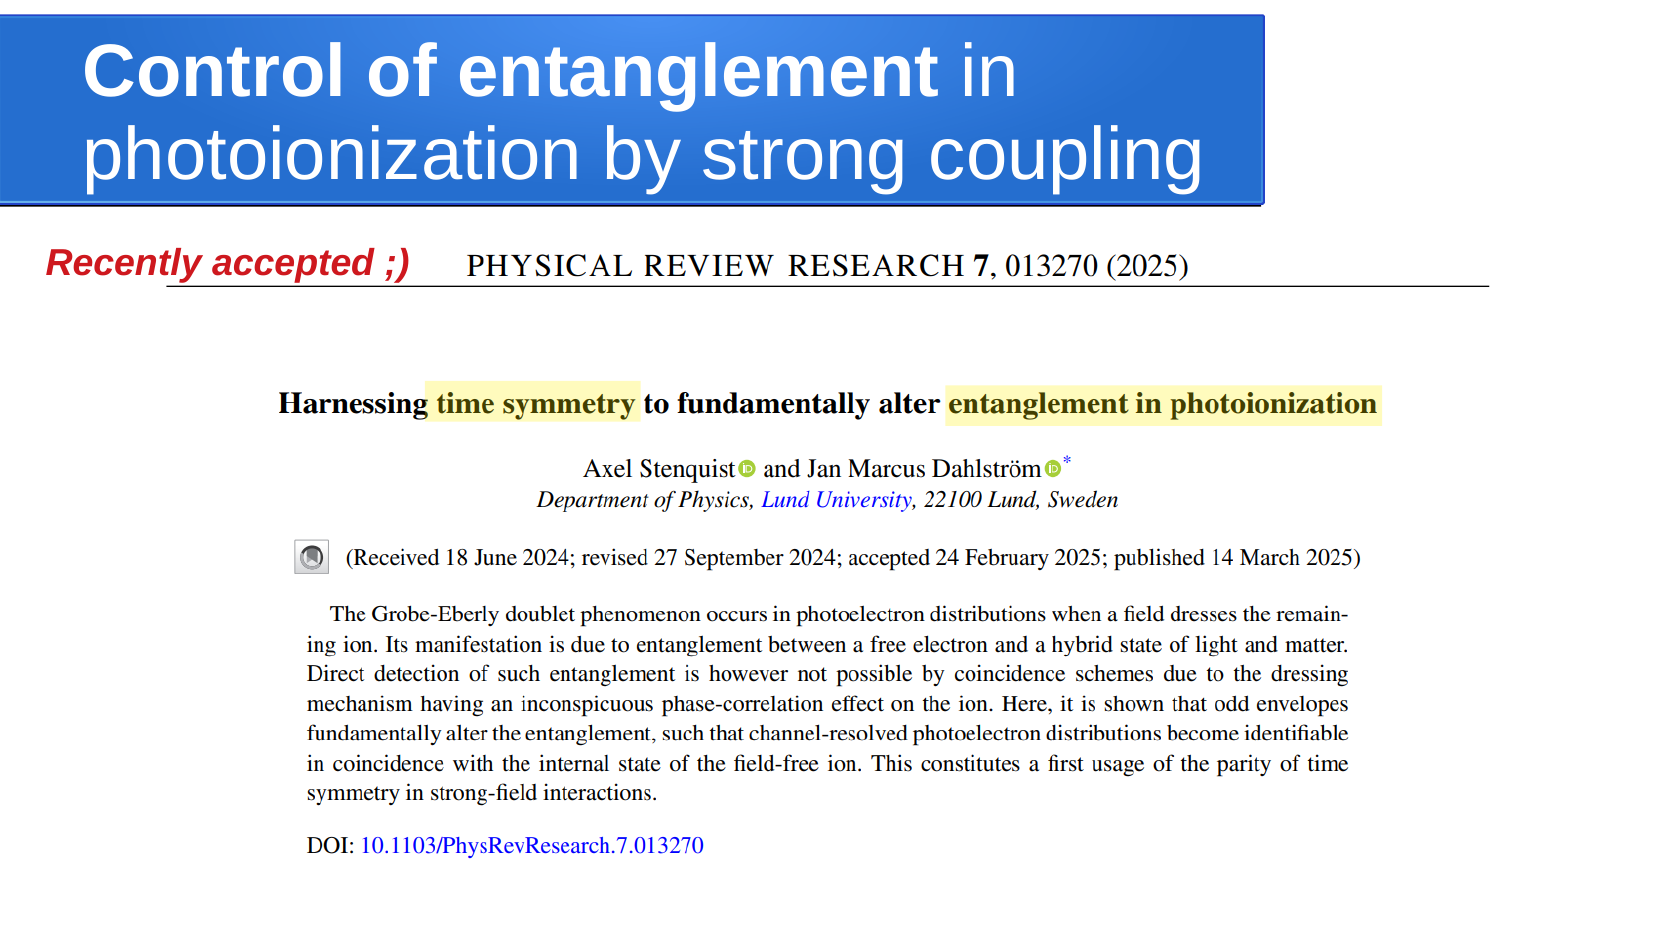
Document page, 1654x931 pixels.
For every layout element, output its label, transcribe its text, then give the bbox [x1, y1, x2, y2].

title Control of entanglement in photoionization by strong coupling [82, 29, 1235, 196]
text_box [424, 380, 641, 422]
text_box [945, 385, 1383, 426]
picture [158, 234, 1500, 866]
text_box Recently accepted ;) [30, 233, 427, 333]
